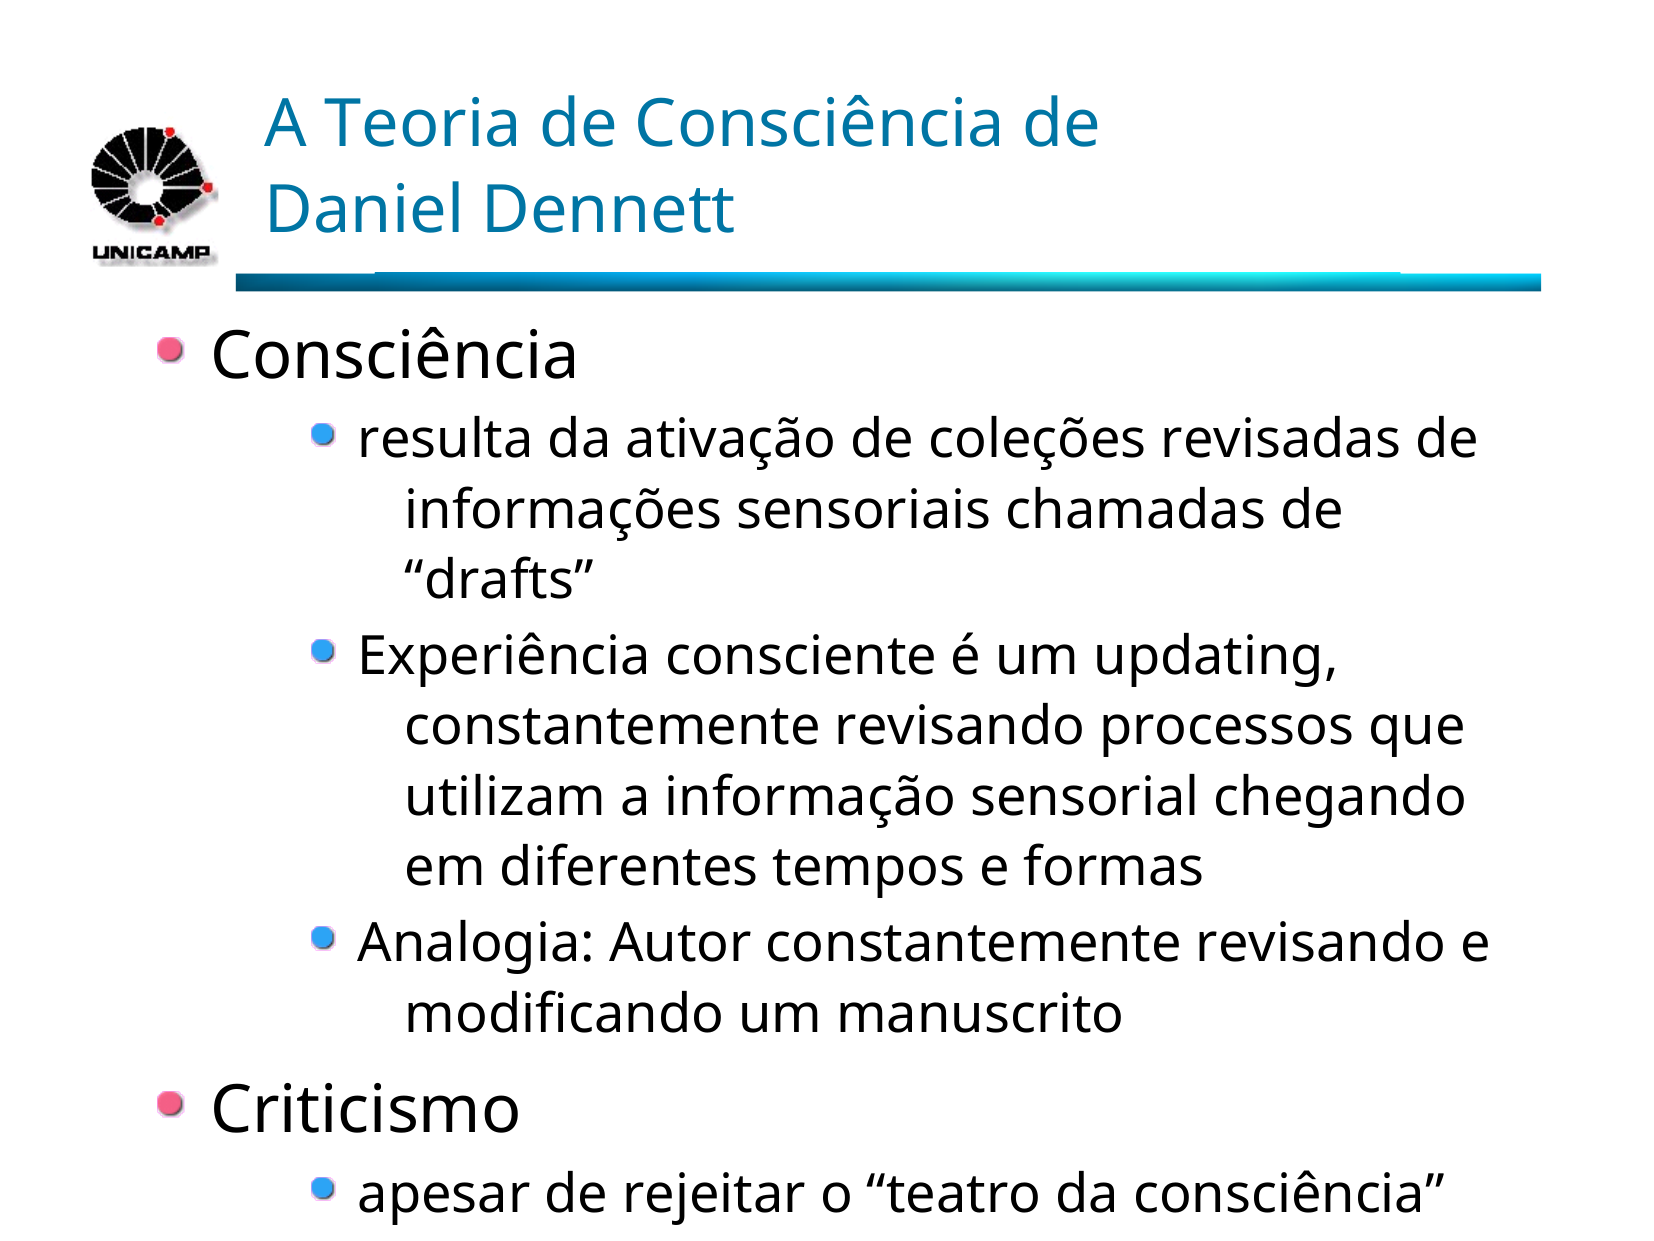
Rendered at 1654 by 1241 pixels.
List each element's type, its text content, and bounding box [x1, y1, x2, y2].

picture [310, 1189, 337, 1202]
picture [125, 272, 1654, 295]
title A Teoria de Consciência de Daniel Dennett [264, 42, 1534, 250]
list Consciência resulta da ativação de coleções revisadas de informações sensoriais chamadas de “drafts” Experiência consciente é um updating, constantemente revisando processos que utilizam a informação sensorial chegando em diferentes tempos e formas Analogia: Autor constantemente revisando e modificando um manuscrito Criticismo apesar de rejeitar o “teatro da consciência” “drafts” múltiplos representam uma vasta coleção de pequenos “teatros” [121, 309, 1534, 1189]
